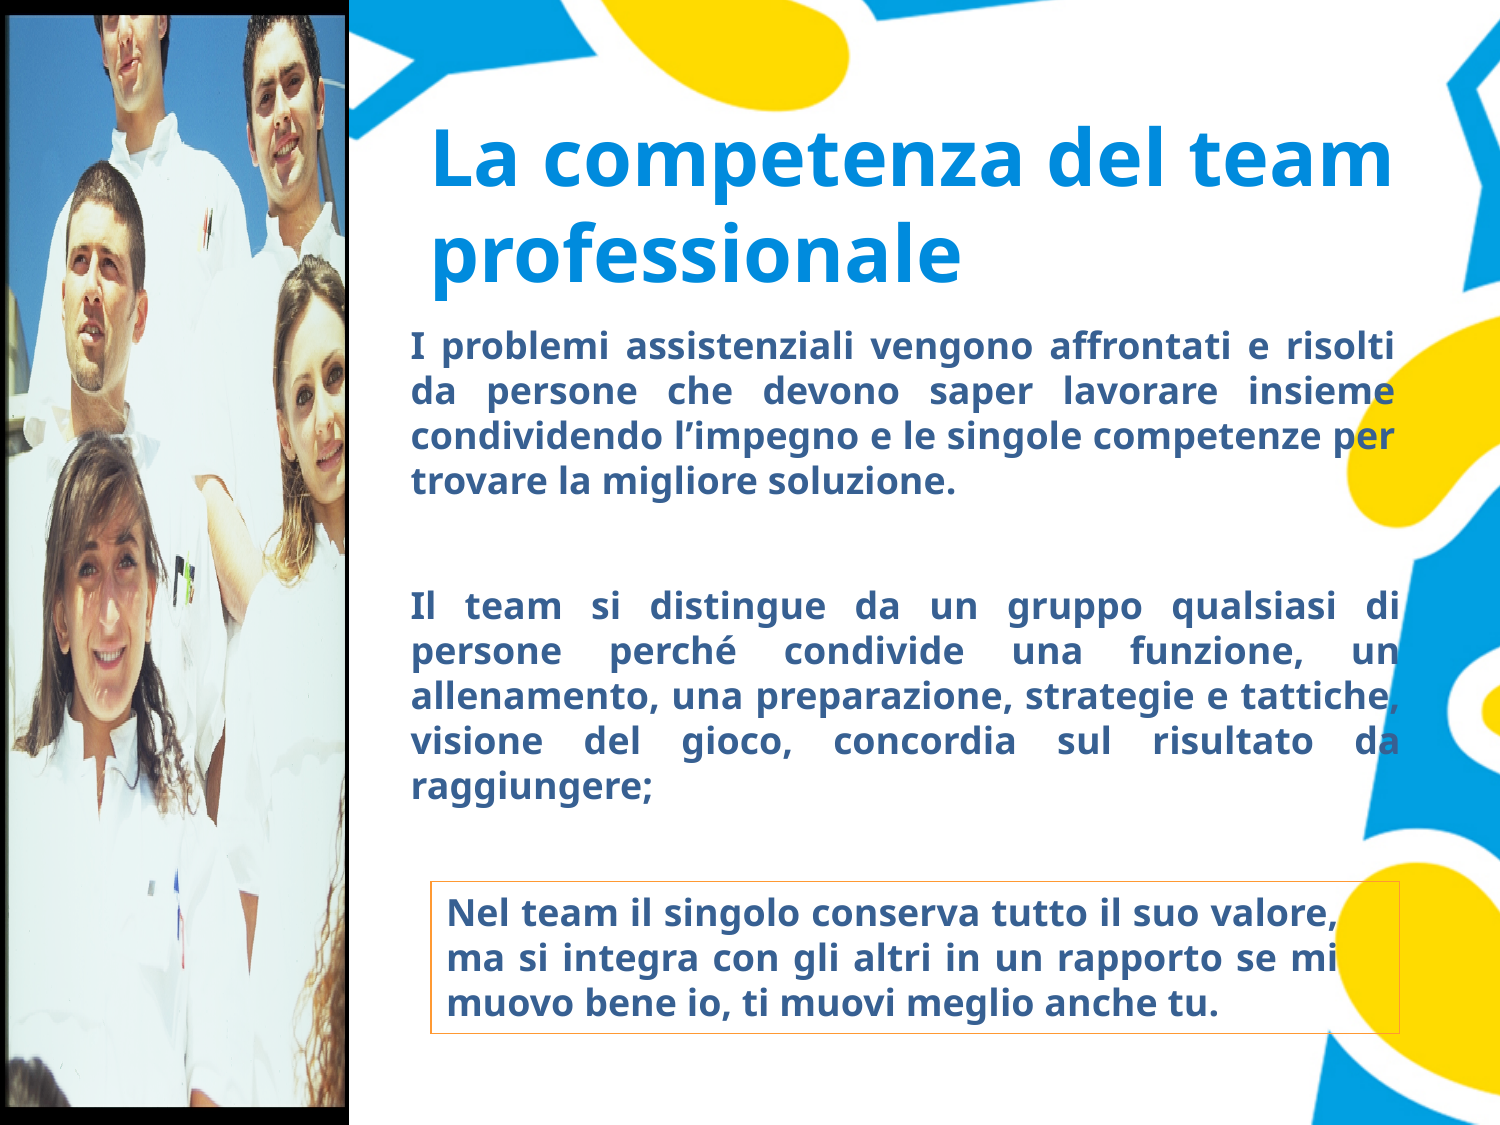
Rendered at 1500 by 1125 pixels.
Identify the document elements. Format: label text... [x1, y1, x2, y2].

text_box Nel team il singolo conserva tutto il suo valore, ma si integra con gli altri in un rapporto se mi muovo bene io, ti muovi meglio anche tu. [430, 881, 1400, 1034]
title La competenza del team professionale [414, 100, 1468, 288]
chart [0, 0, 349, 1125]
text_box Il team si distingue da un gruppo qualsiasi di persone perché condivide una funzione, un allenamento, una preparazione, strategie e tattiche, visione del gioco, concordia sul risultato da raggiungere; [395, 574, 1424, 815]
text_box I problemi assistenziali vengono affrontati e risolti da persone che devono saper lavorare insieme condividendo l’impegno e le singole competenze per trovare la migliore soluzione. [395, 314, 1412, 510]
